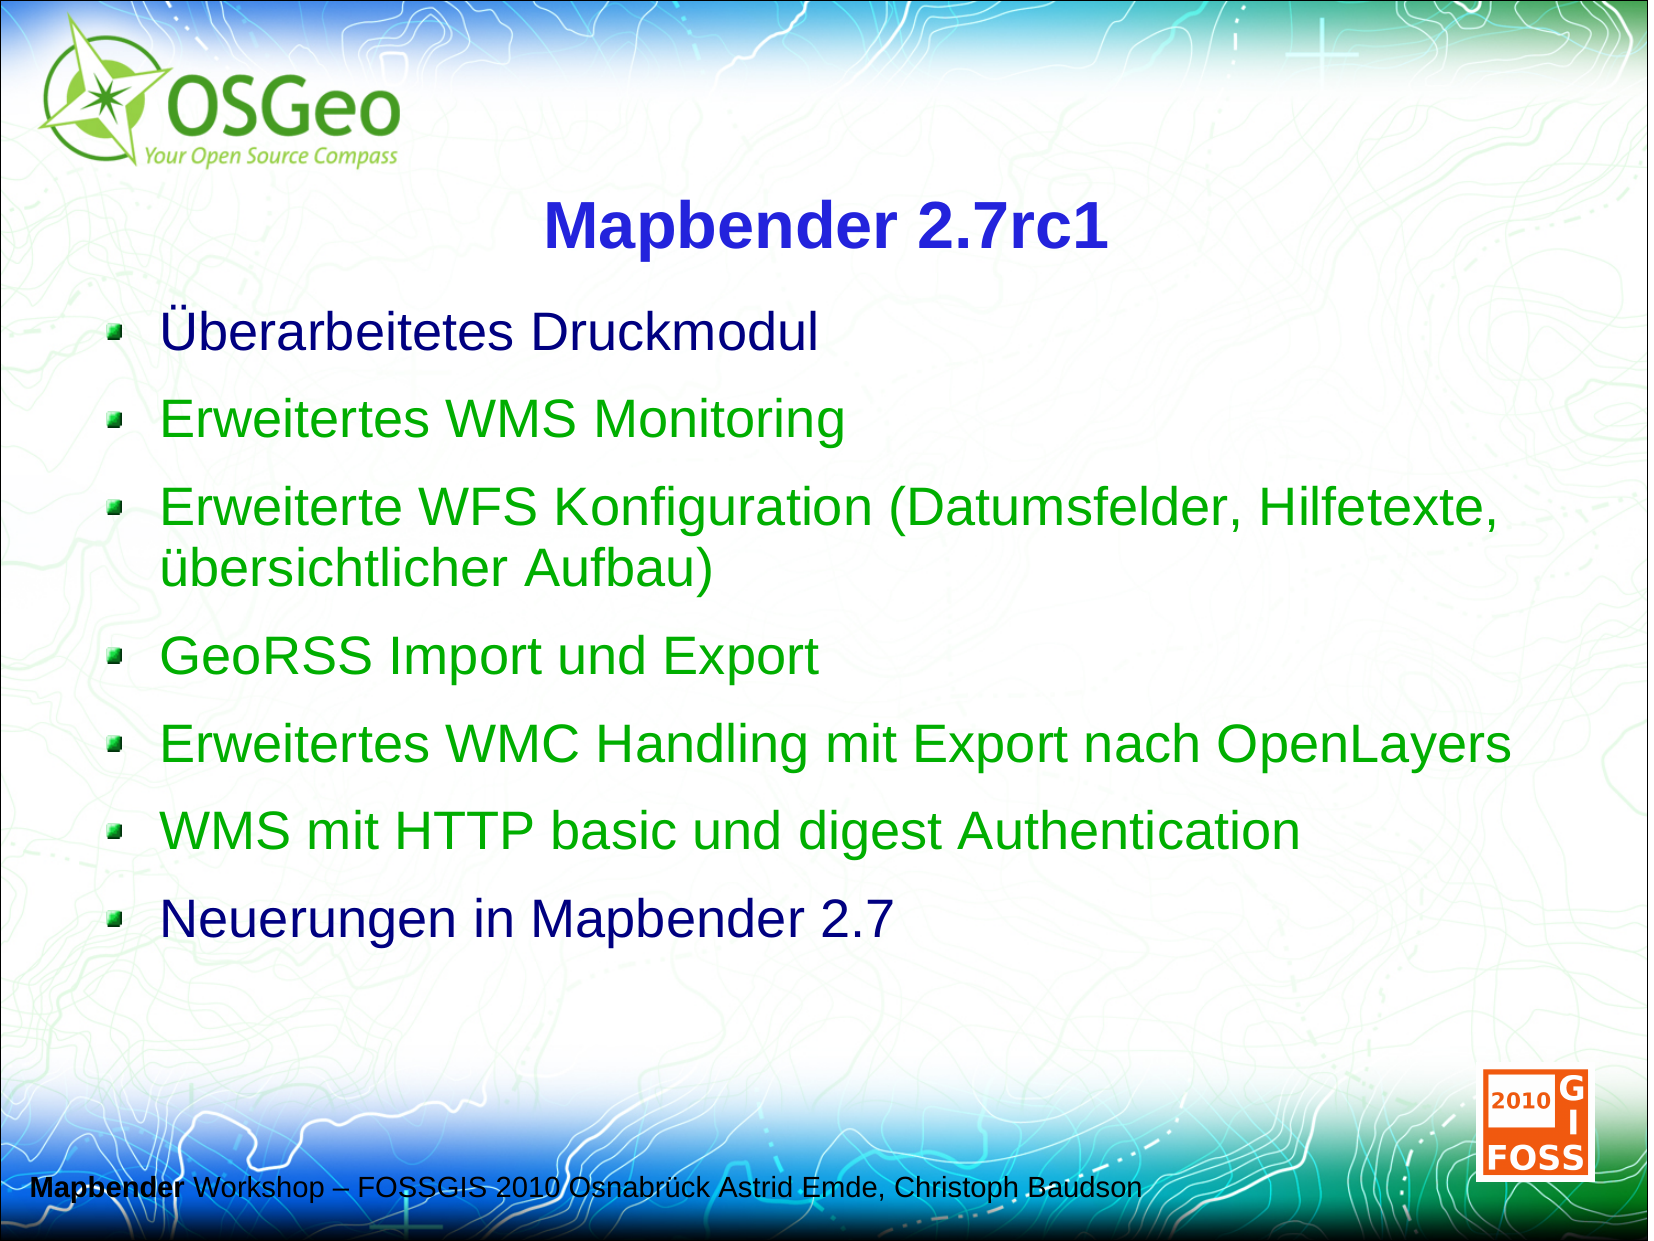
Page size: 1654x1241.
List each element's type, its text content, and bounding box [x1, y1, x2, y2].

picture [1, 1, 1647, 1240]
title Mapbender 2.7rc1 [82, 138, 1571, 314]
list Überarbeitetes Druckmodul Erweitertes WMS Monitoring Erweiterte WFS Konfiguration (Datumsfelder, Hilfetexte, übersichtlicher Aufbau) GeoRSS Import und Export Erweitertes WMC Handling mit Export nach OpenLayers WMS mit HTTP basic und digest Authentication Neuerungen in Mapbender 2.7 [88, 301, 1577, 1120]
